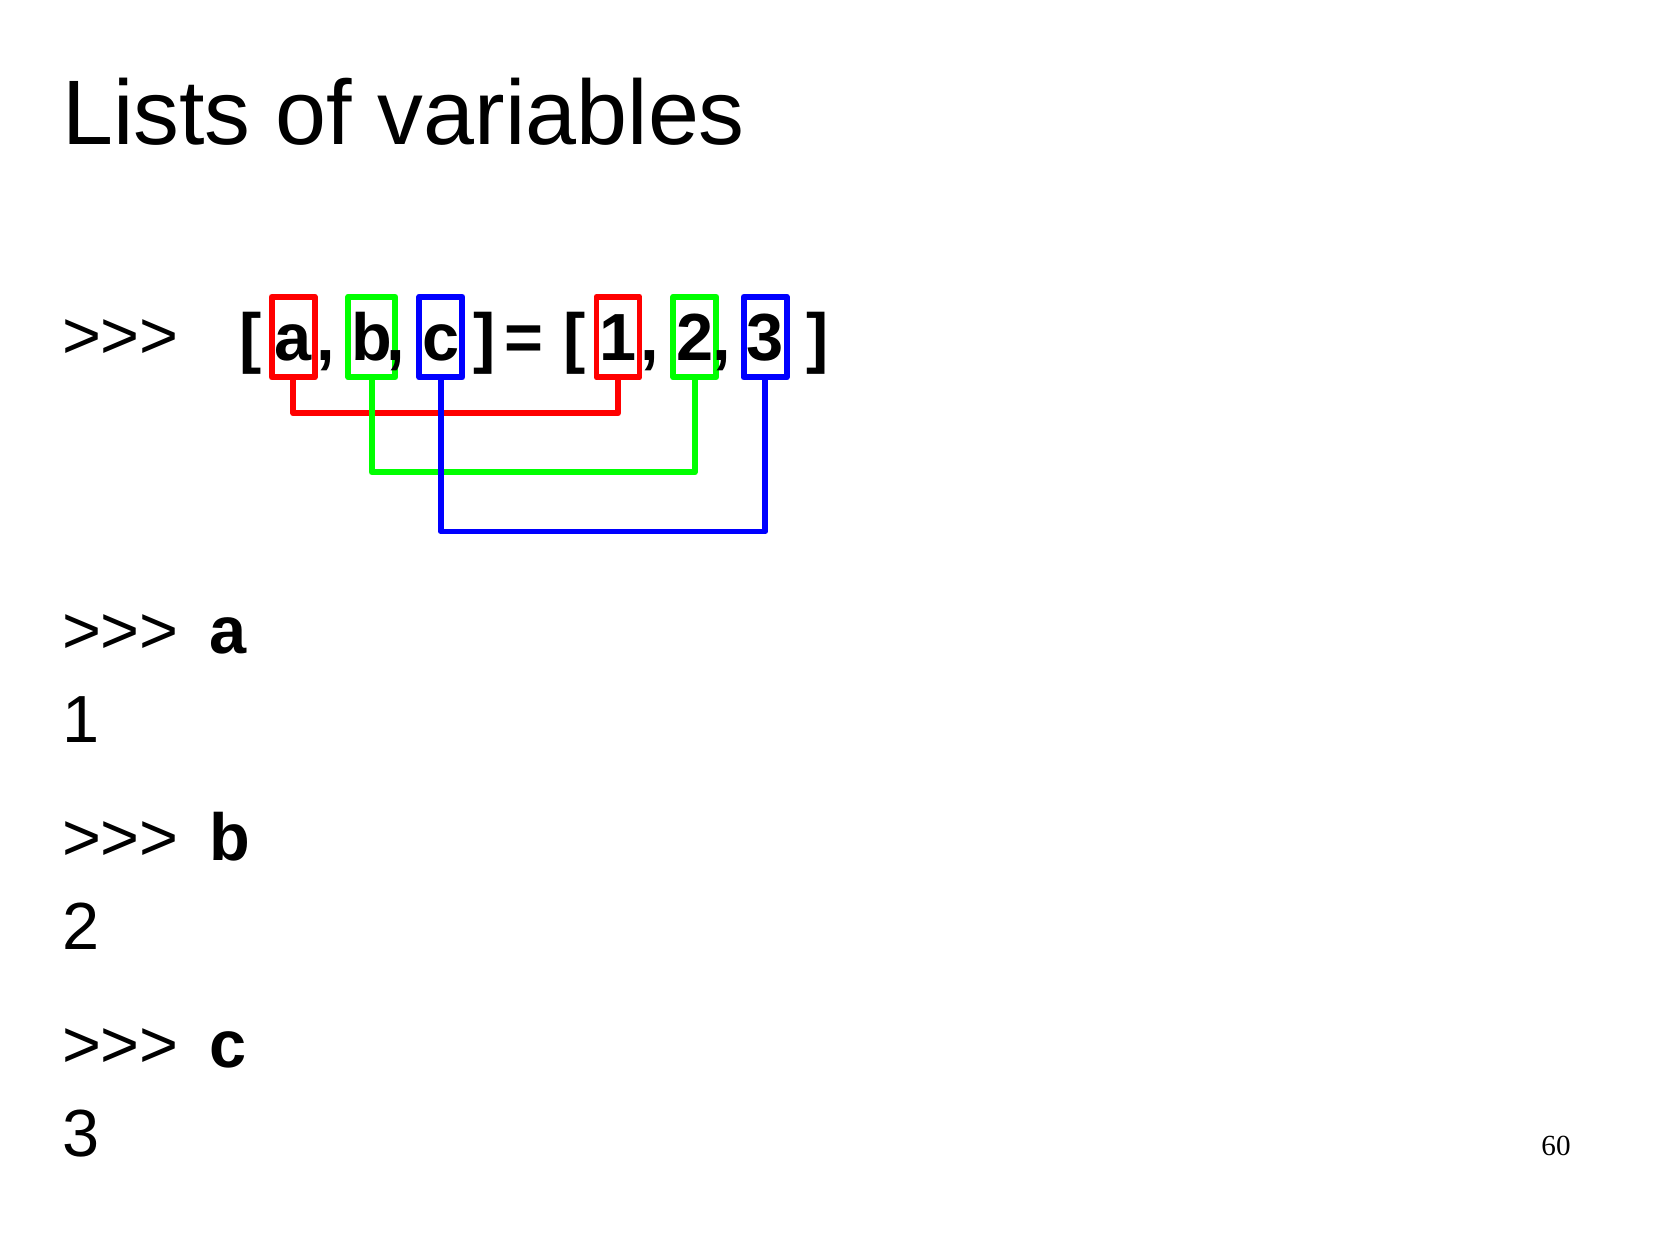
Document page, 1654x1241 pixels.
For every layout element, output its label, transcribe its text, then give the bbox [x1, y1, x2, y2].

text_box 2 [59, 885, 103, 967]
text_box b [206, 797, 254, 879]
text_box ] [803, 296, 832, 378]
text_box >>> [59, 797, 183, 879]
text_box >>> [59, 295, 183, 377]
text_box 1 [596, 296, 637, 378]
text_box Lists of variables [59, 59, 750, 168]
text_box 1 [59, 679, 103, 760]
text_box c [206, 1004, 250, 1085]
text_box , [637, 296, 663, 378]
text_box , [383, 296, 409, 378]
text_box a [206, 590, 250, 672]
text_box 2 [673, 296, 709, 378]
text_box = [501, 296, 547, 378]
text_box >>> [59, 1004, 183, 1085]
text_box [ [561, 296, 590, 378]
text_box , [709, 296, 735, 378]
text_box 3 [59, 1092, 103, 1174]
text_box c [419, 296, 463, 378]
text_box ] [470, 296, 499, 378]
text_box a [271, 296, 313, 378]
text_box b [348, 296, 383, 378]
text_box [ [236, 296, 265, 378]
text_box , [313, 296, 338, 378]
text_box >>> [59, 590, 183, 672]
text_box 3 [743, 296, 787, 378]
